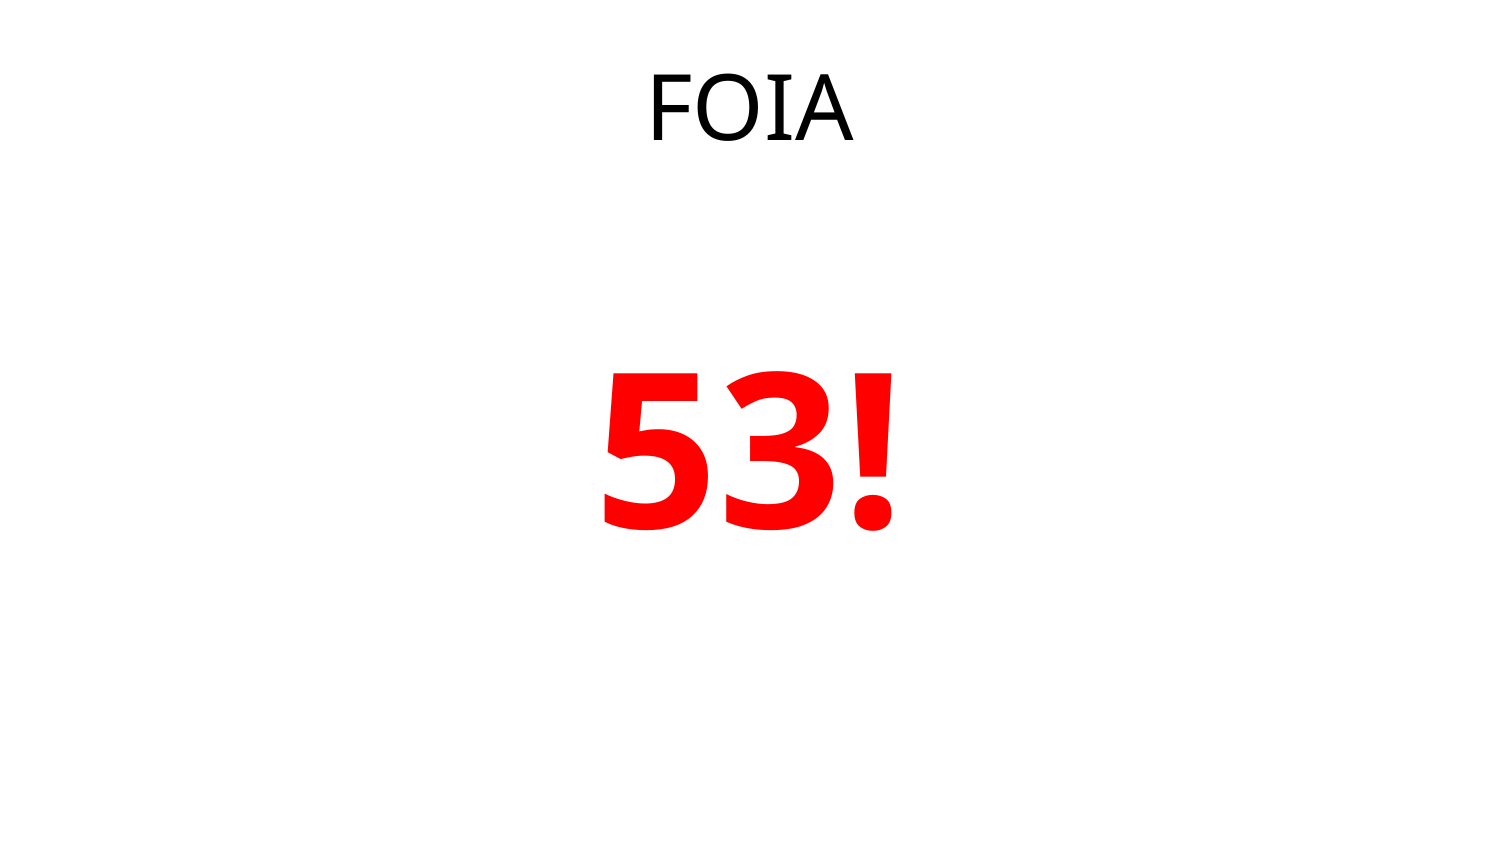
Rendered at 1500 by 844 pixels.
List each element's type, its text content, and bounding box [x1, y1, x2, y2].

title FOIA [75, 33, 1425, 175]
subtitle 53! [0, 197, 1500, 687]
